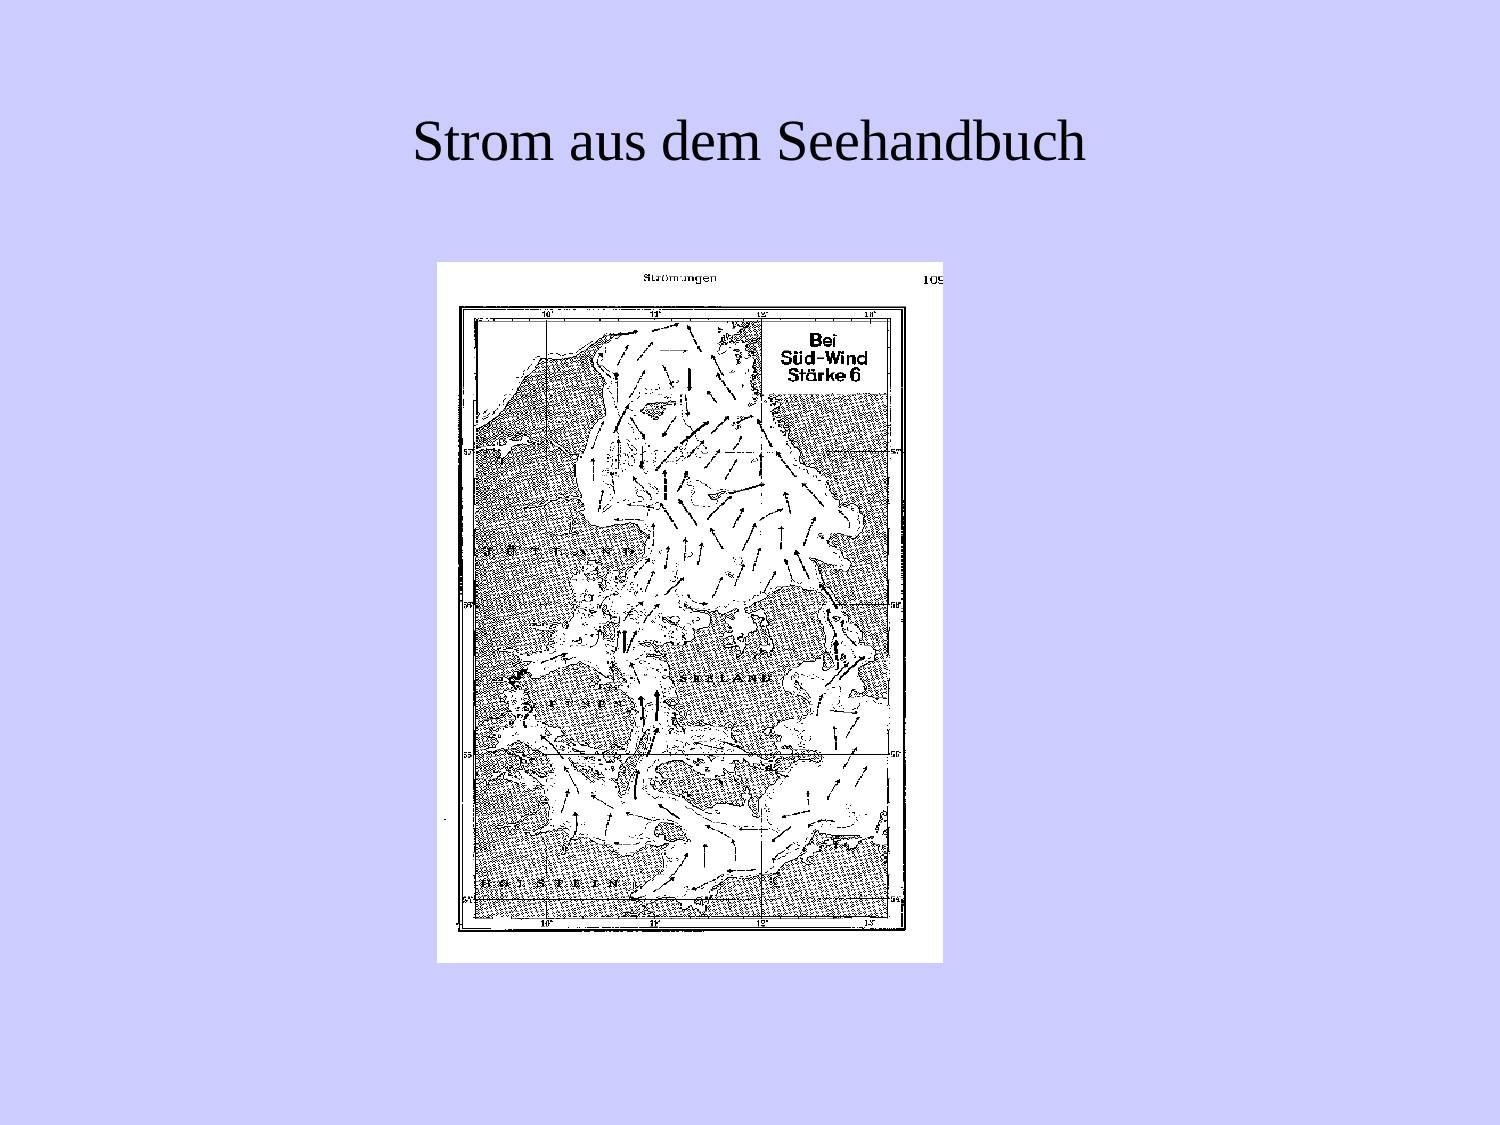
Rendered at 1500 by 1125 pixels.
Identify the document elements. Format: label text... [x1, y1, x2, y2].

title Strom aus dem Seehandbuch [112, 99, 1388, 175]
picture [437, 262, 943, 963]
